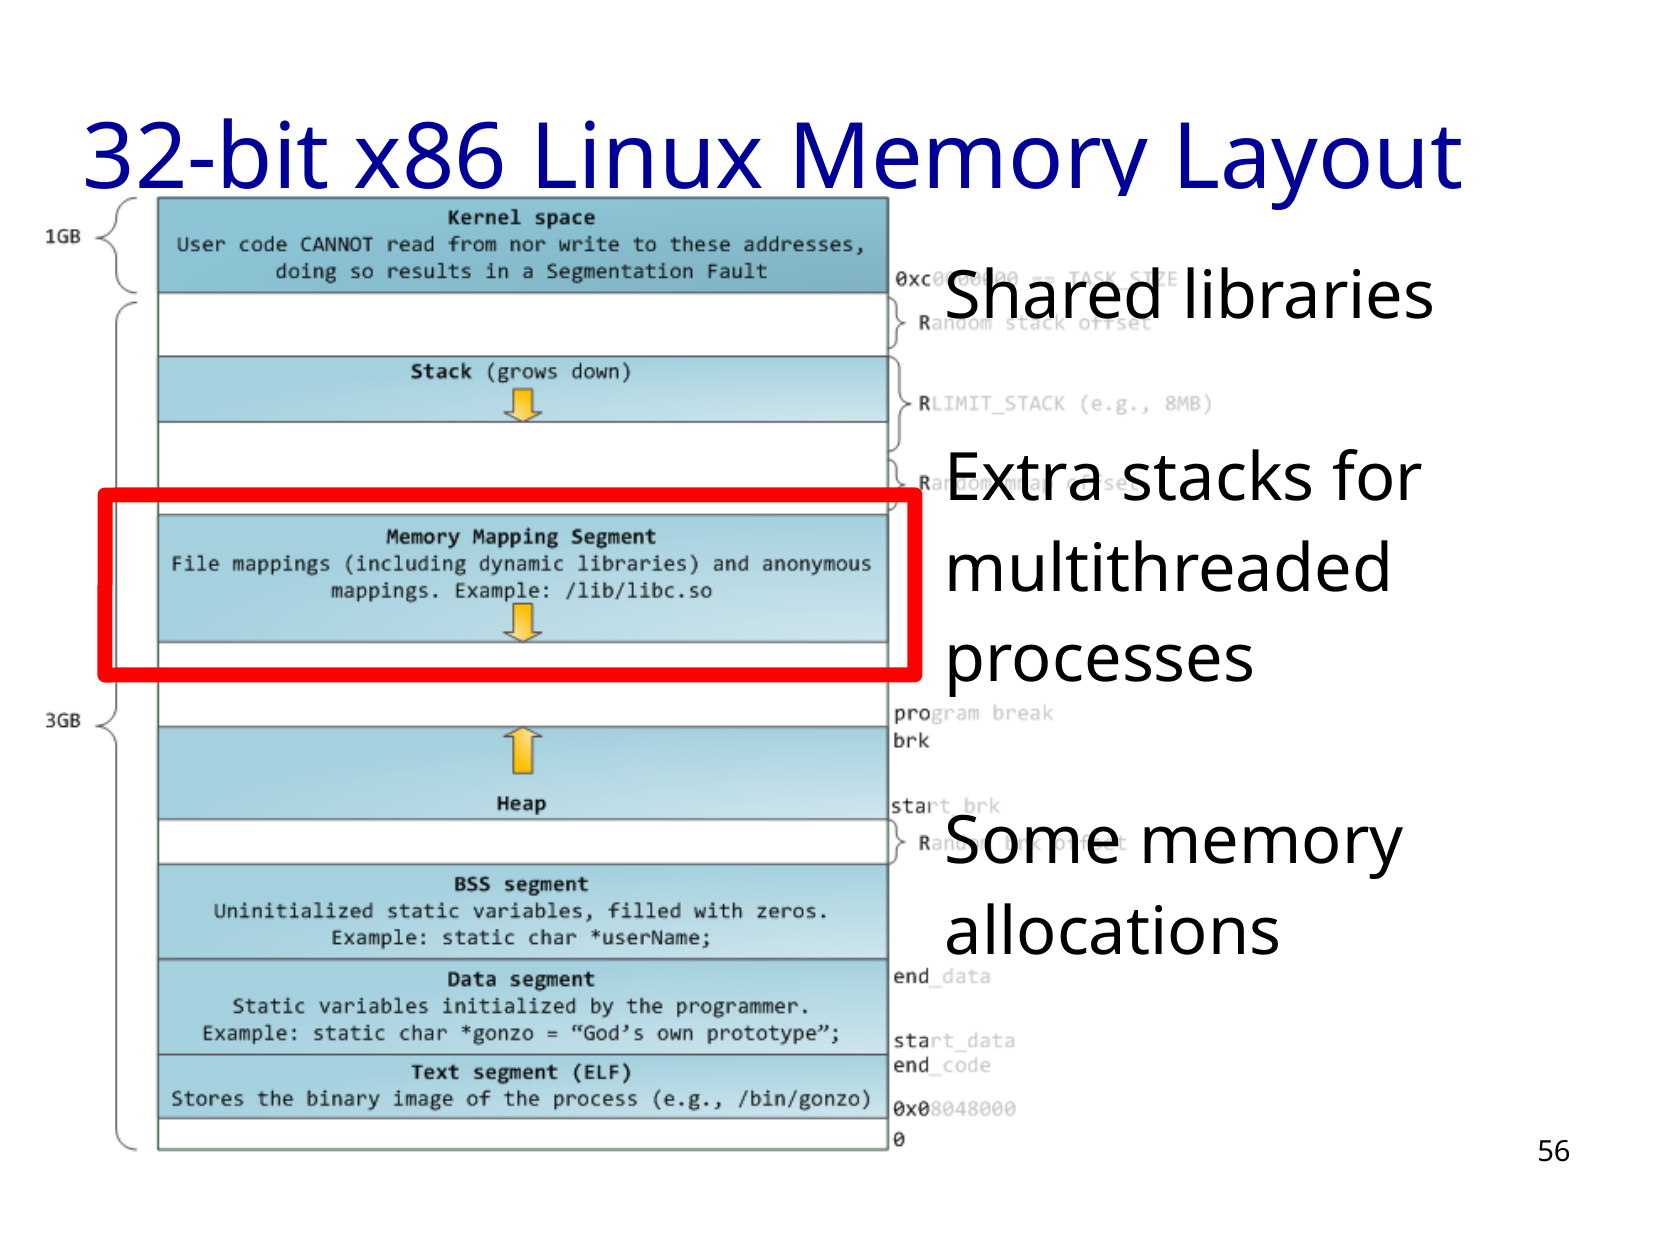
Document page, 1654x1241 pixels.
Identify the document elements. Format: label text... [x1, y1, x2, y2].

picture [45, 196, 1216, 1156]
title 32-bit x86 Linux Memory Layout [82, 49, 1571, 240]
text_box Shared libraries Extra stacks for multithreaded processes Some memory allocations [930, 240, 1621, 1141]
